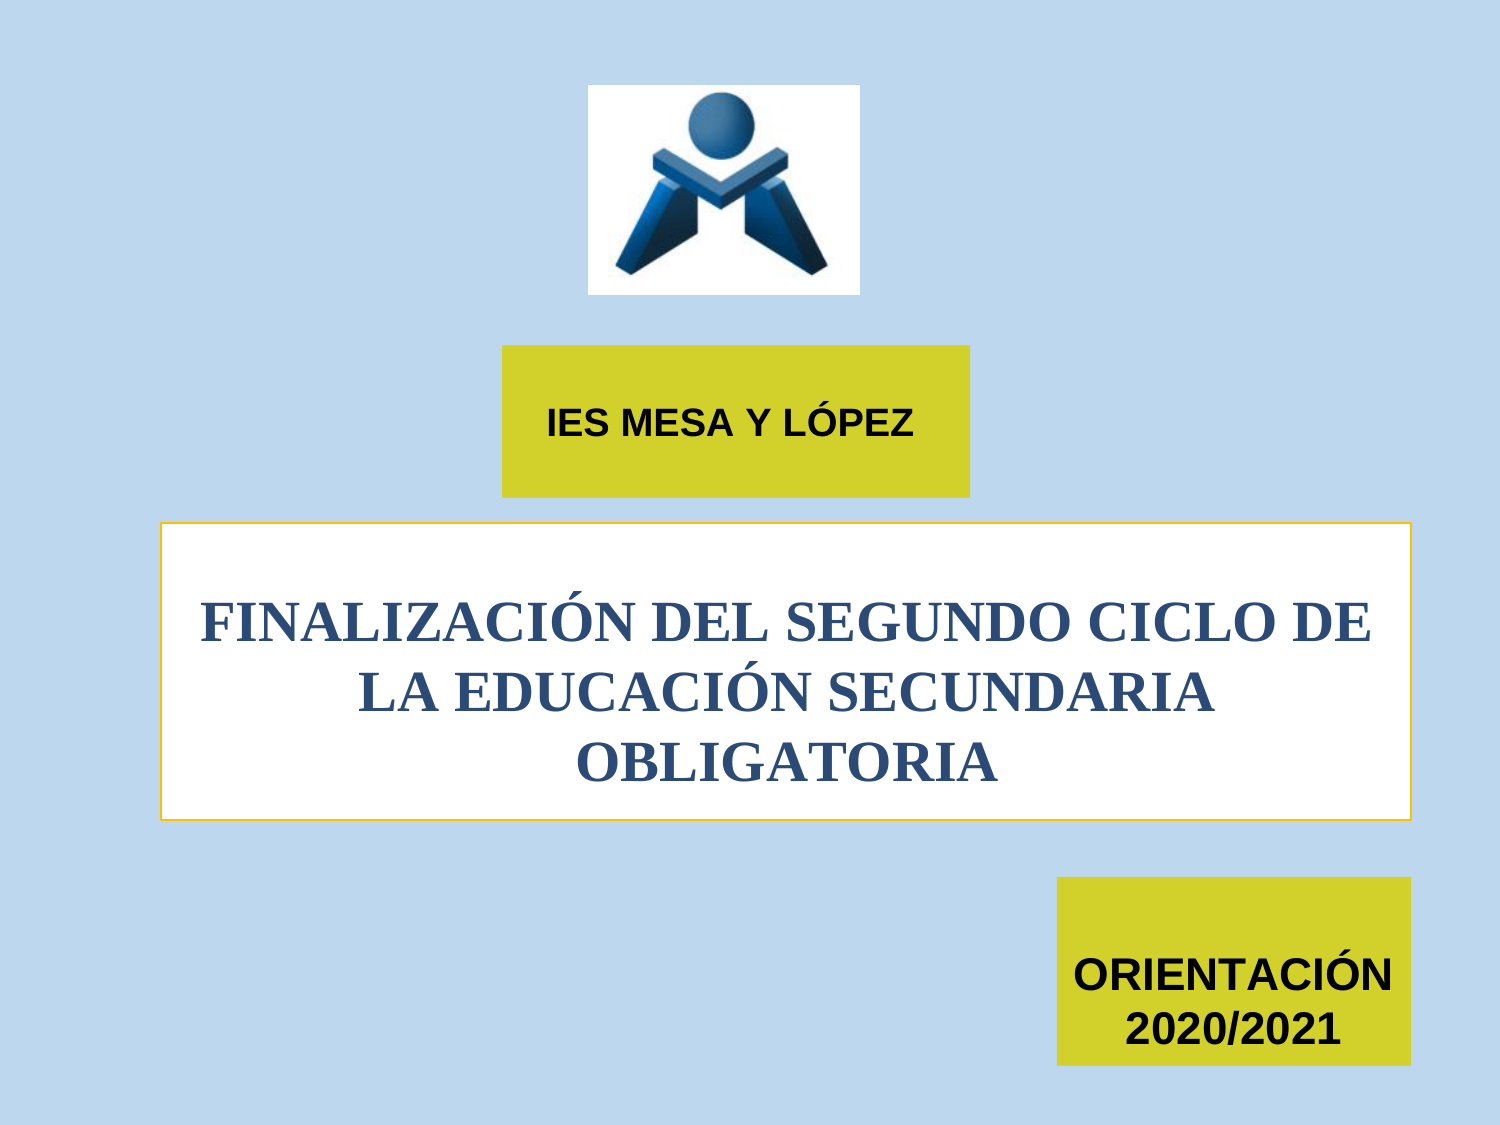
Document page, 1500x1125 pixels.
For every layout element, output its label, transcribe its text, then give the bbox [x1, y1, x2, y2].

text_box ORIENTACIÓN 2020/2021 [1056, 876, 1412, 1066]
picture [588, 85, 860, 295]
text_box FINALIZACIÓN DEL SEGUNDO CICLO DE LA EDUCACIÓN SECUNDARIA OBLIGATORIA [161, 523, 1412, 821]
text_box IES MESA Y LÓPEZ [502, 345, 971, 498]
